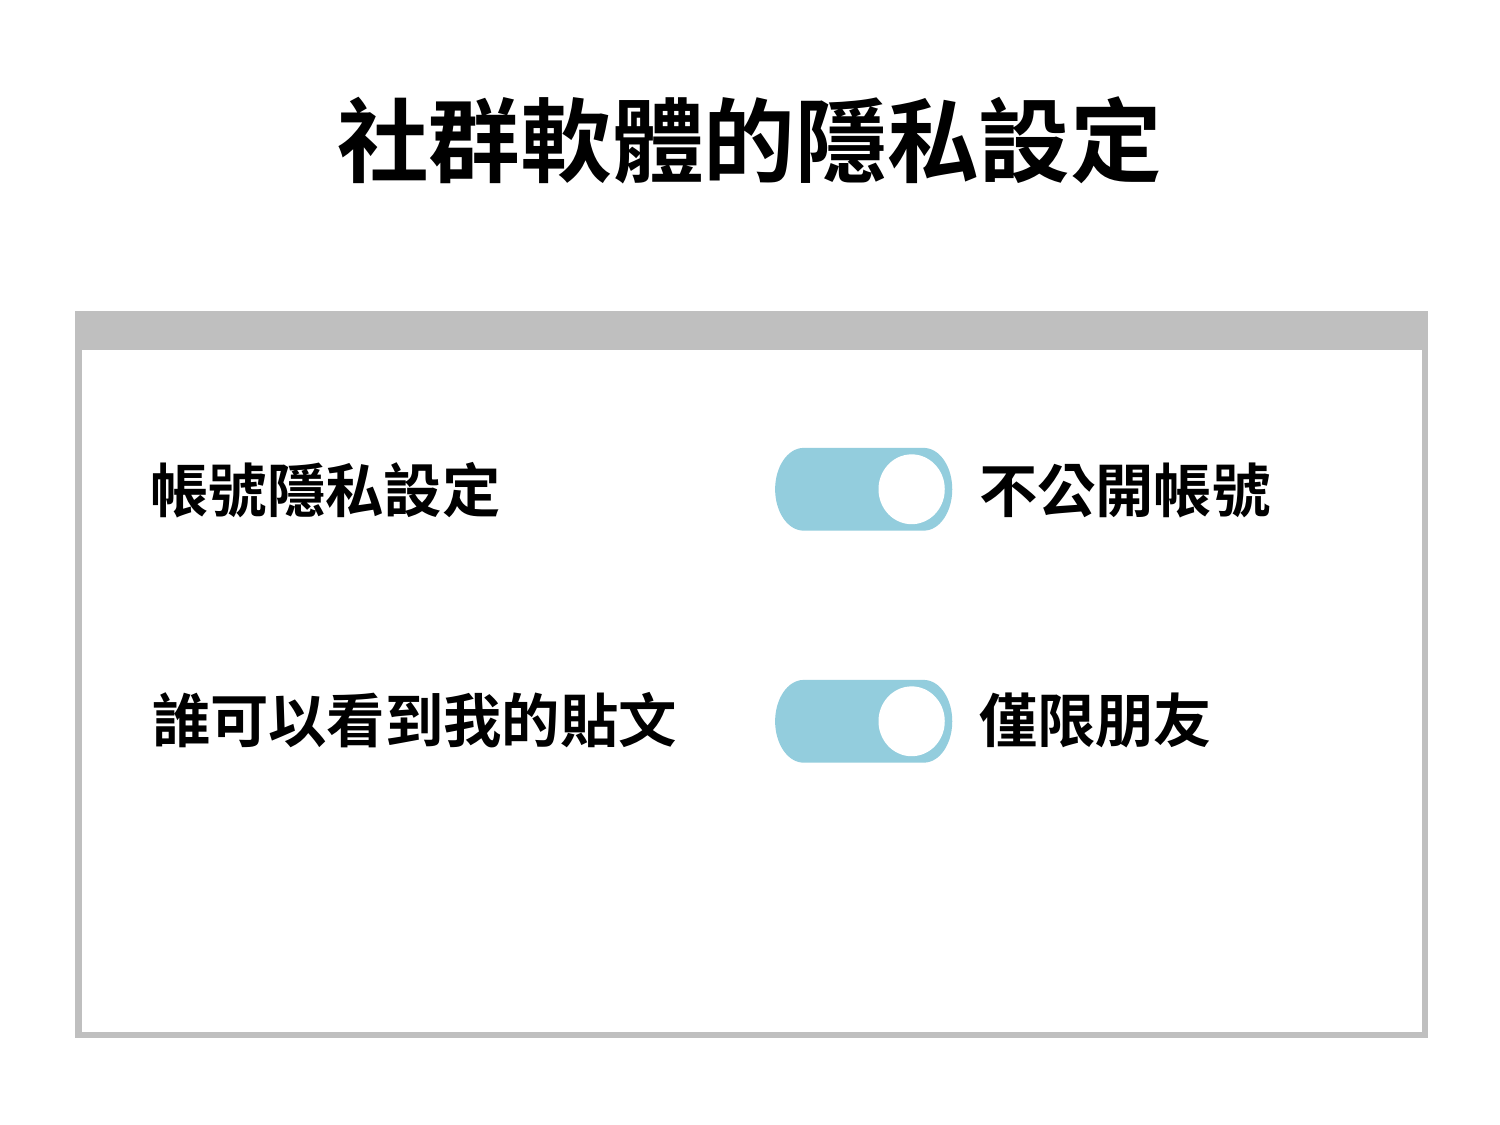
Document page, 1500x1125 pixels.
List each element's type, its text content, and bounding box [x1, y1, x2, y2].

text_box 不公開帳號 [964, 446, 1414, 533]
text_box 僅限朋友 [964, 676, 1414, 763]
text_box 誰可以看到我的貼文 [137, 676, 752, 763]
text_box [79, 314, 1425, 1035]
text_box 帳號隱私設定 [135, 446, 585, 533]
title 社群軟體的隱私設定 [75, 45, 1426, 233]
